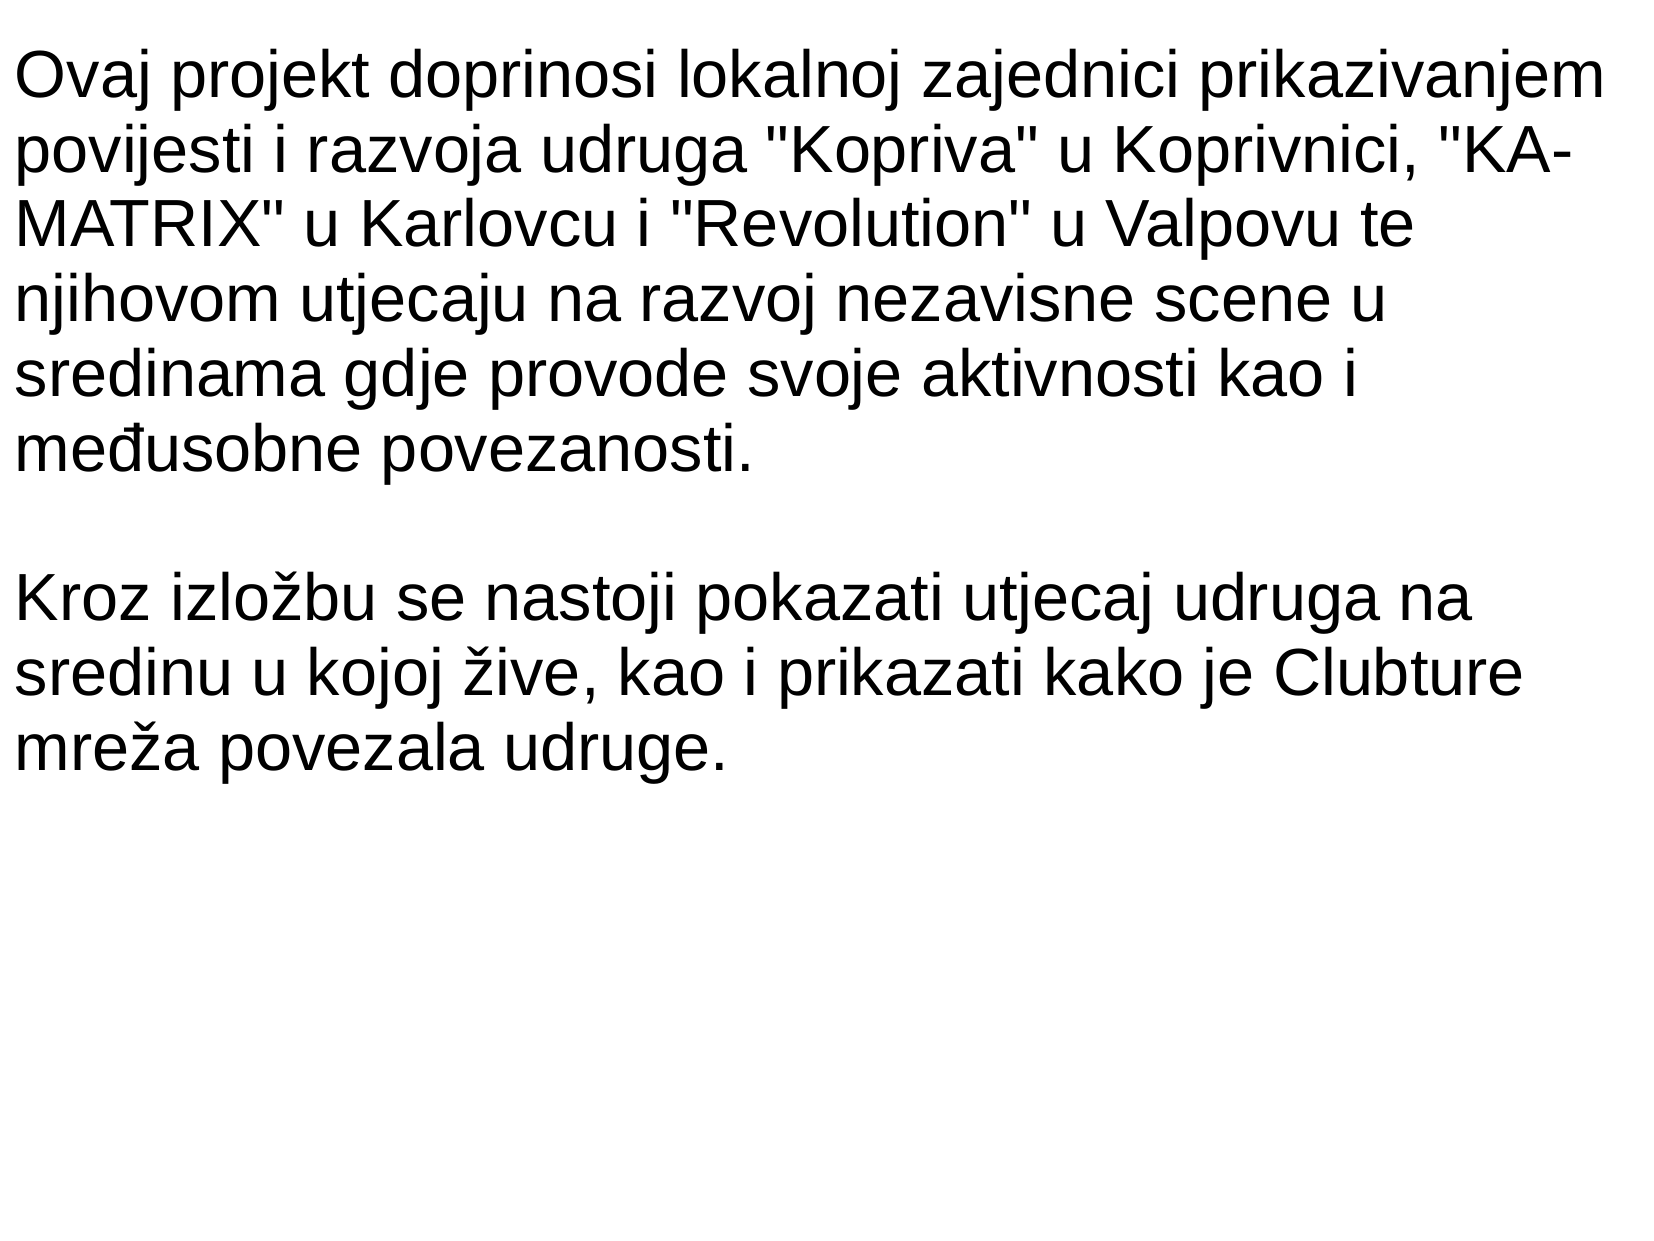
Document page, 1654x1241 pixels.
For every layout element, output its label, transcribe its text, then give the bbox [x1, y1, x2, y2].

text_box Ovaj projekt doprinosi lokalnoj zajednici prikazivanjem povijesti i razvoja udruga "Kopriva" u Koprivnici, "KA-MATRIX" u Karlovcu i "Revolution" u Valpovu te njihovom utjecaju na razvoj nezavisne scene u sredinama gdje provode svoje aktivnosti kao i međusobne povezanosti. Kroz izložbu se nastoji pokazati utjecaj udruga na sredinu u kojoj žive, kao i prikazati kako je Clubture mreža povezala udruge. [0, 29, 1654, 1182]
